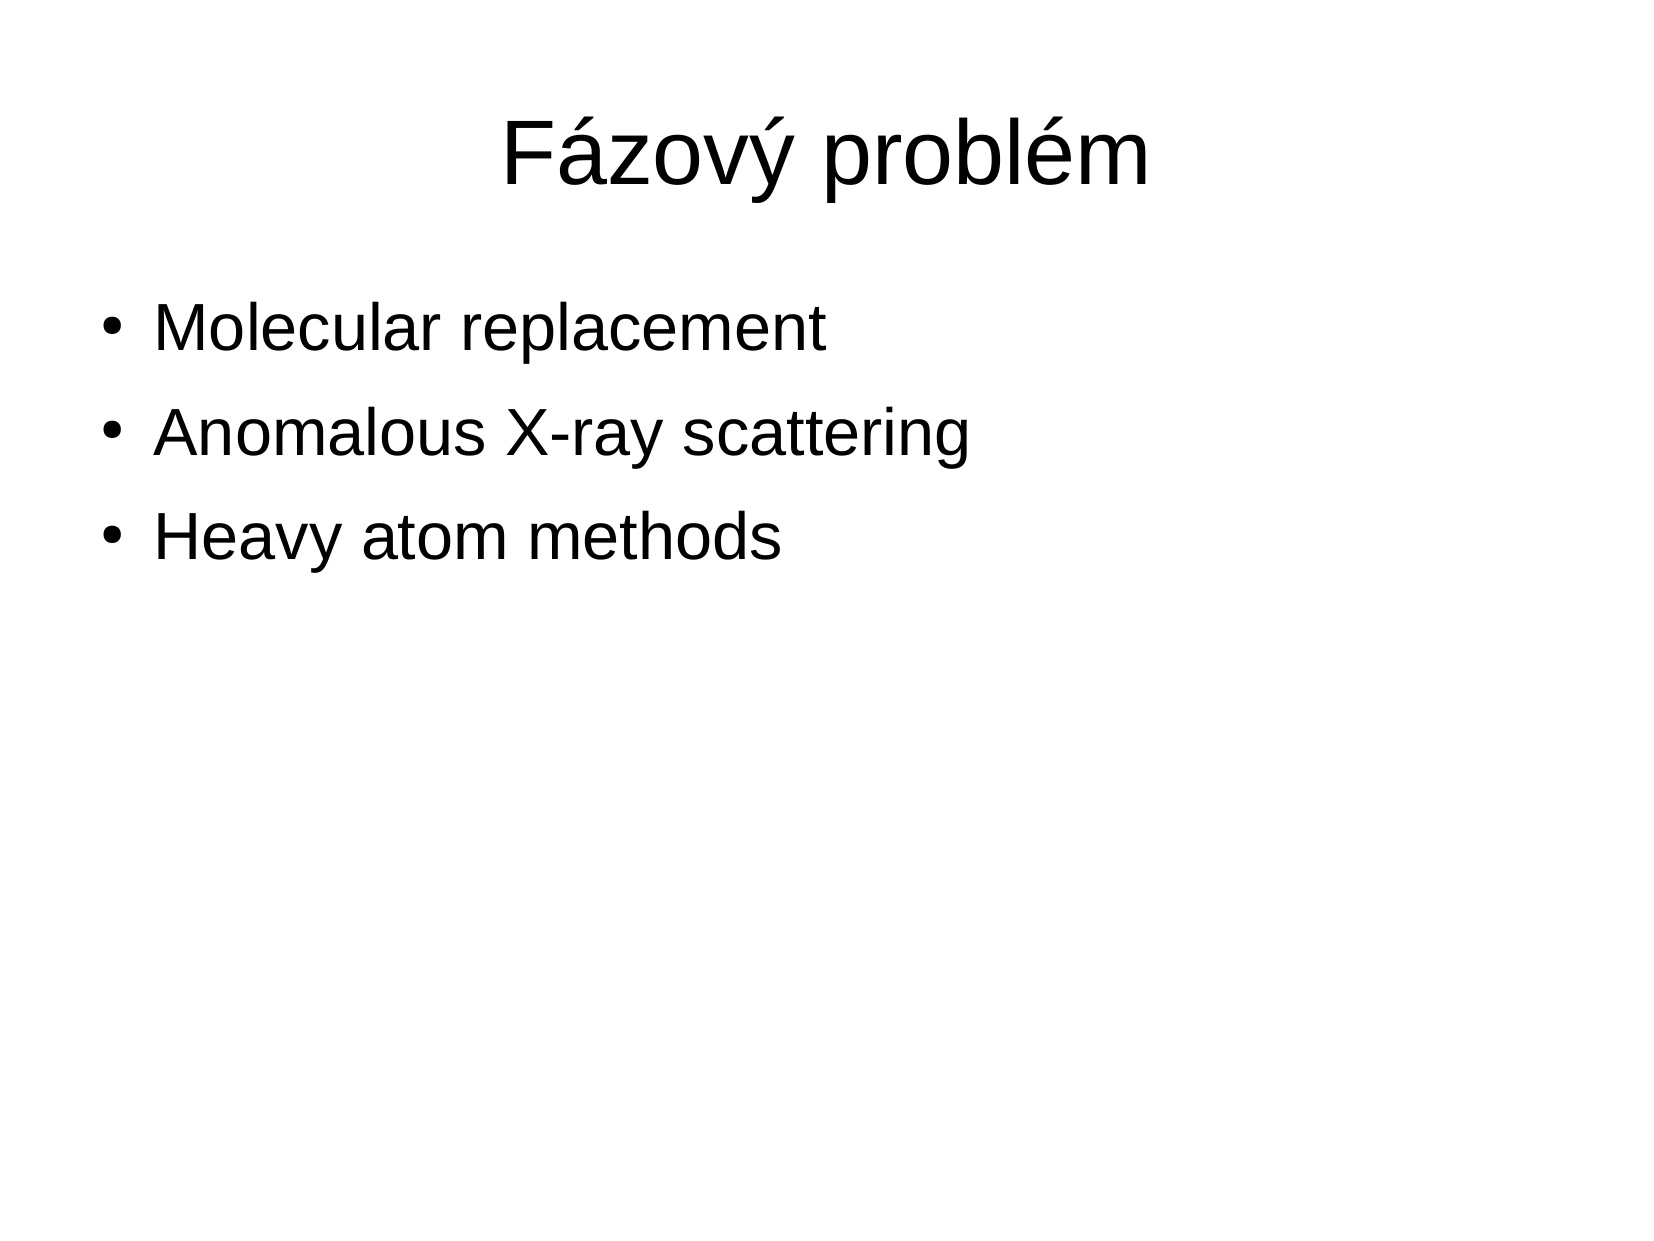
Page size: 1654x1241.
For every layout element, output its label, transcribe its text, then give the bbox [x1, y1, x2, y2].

list Molecular replacement Anomalous X-ray scattering Heavy atom methods [82, 290, 1571, 1010]
title Fázový problém [82, 49, 1571, 257]
